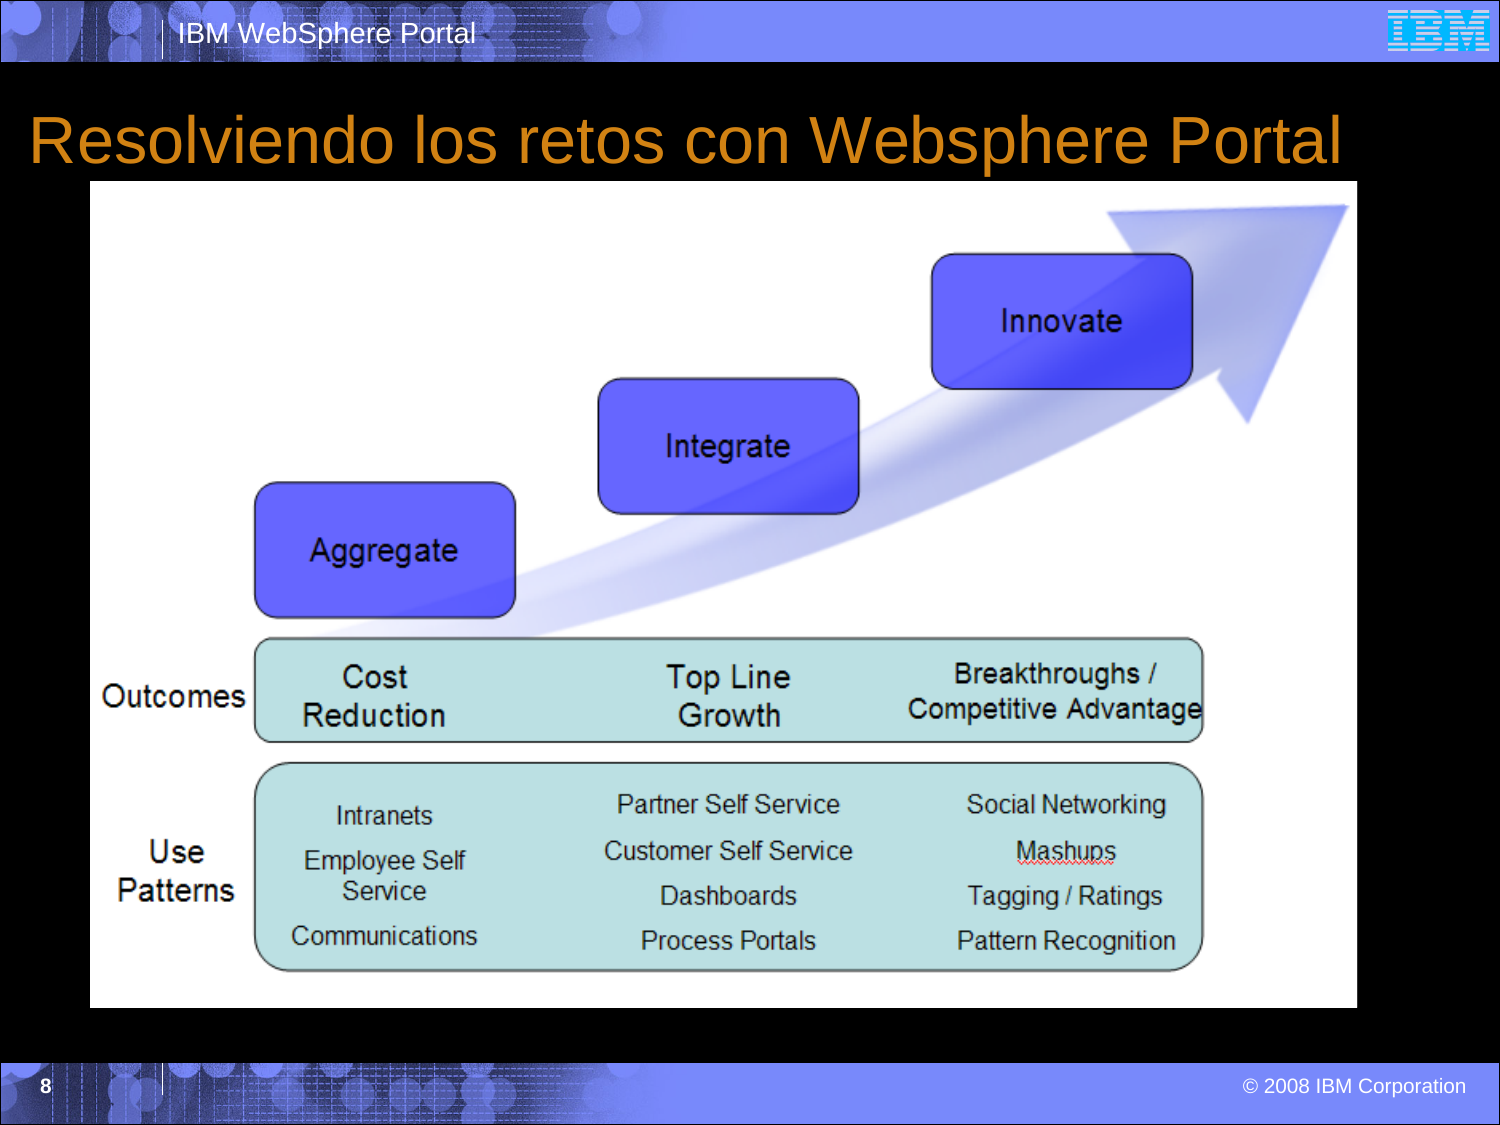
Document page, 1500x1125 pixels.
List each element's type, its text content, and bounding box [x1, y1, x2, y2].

picture [1, 1, 1499, 62]
picture [90, 181, 1358, 1008]
picture [1, 1063, 1499, 1124]
title Resolviendo los retos con Websphere Portal [13, 99, 1500, 187]
